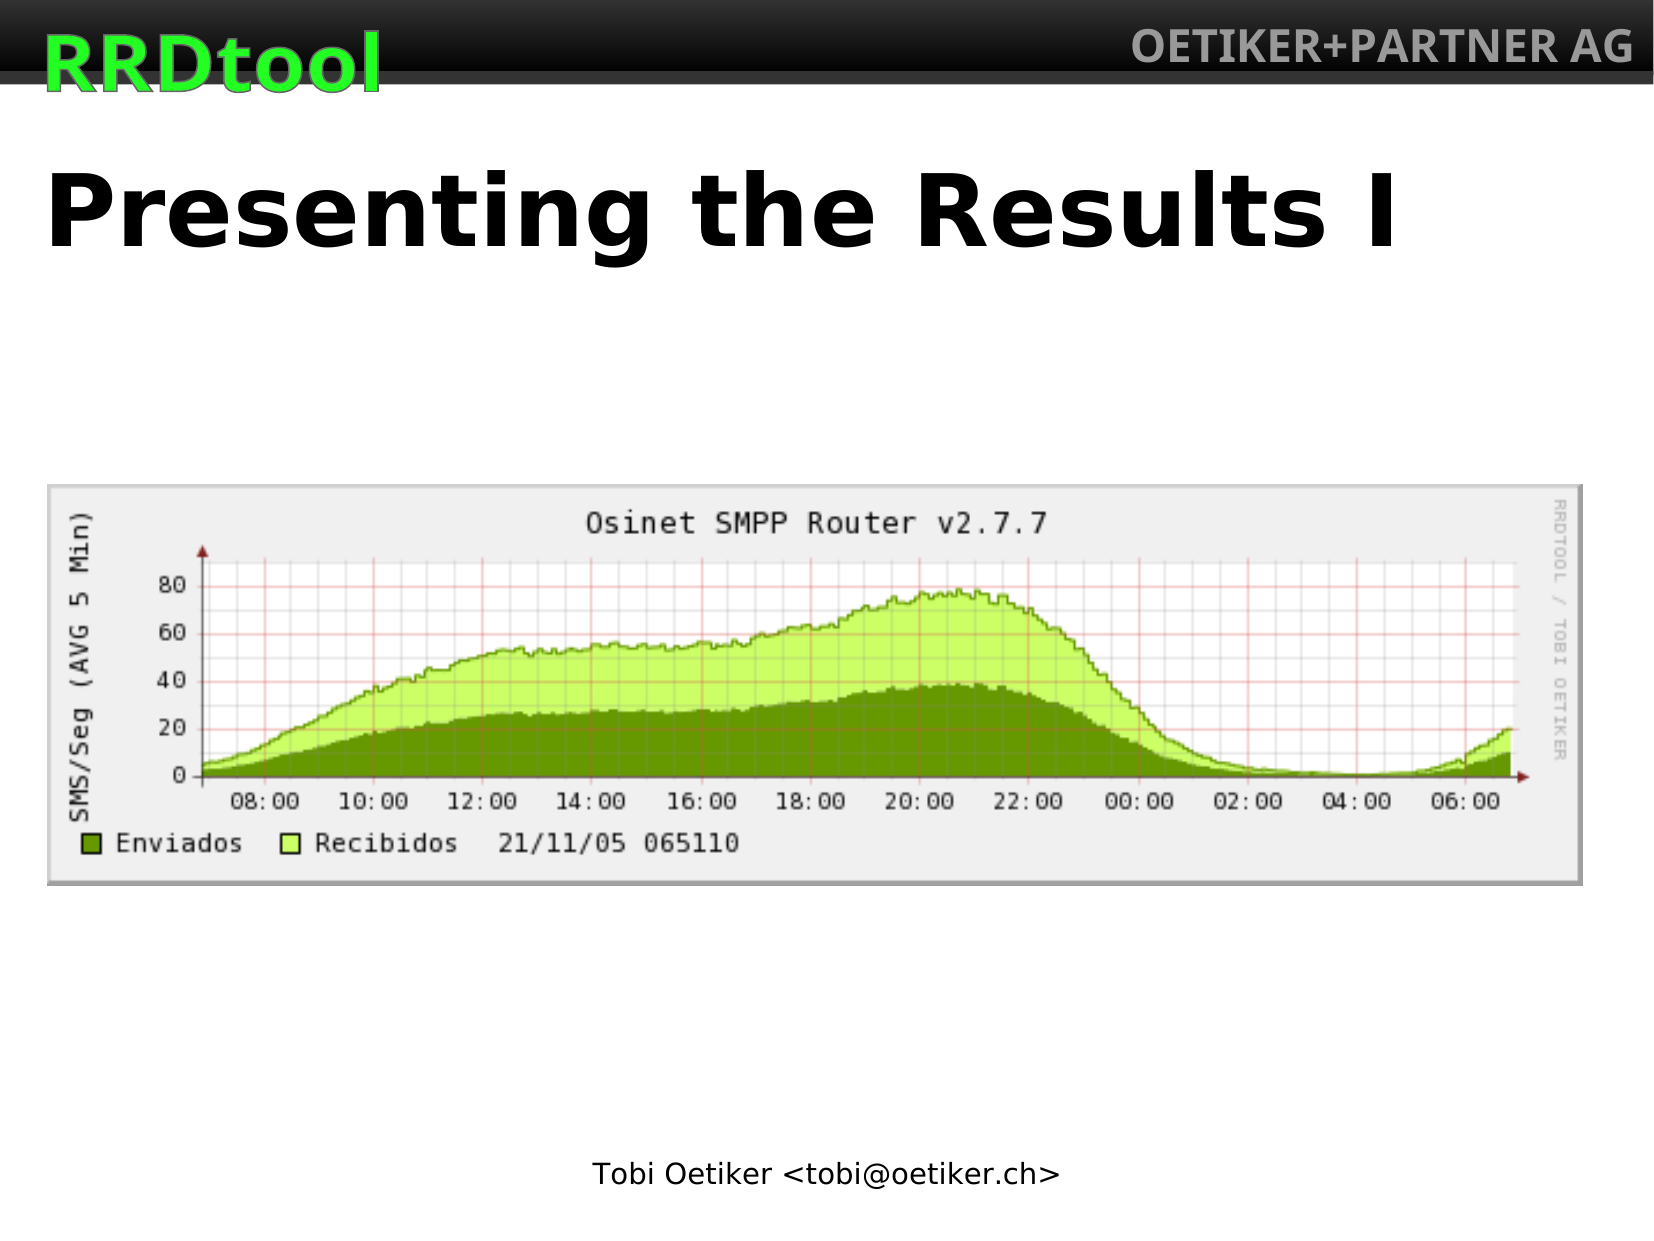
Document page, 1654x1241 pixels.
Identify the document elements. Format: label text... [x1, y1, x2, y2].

picture [47, 484, 1583, 886]
title Presenting the Results I [43, 137, 1582, 287]
